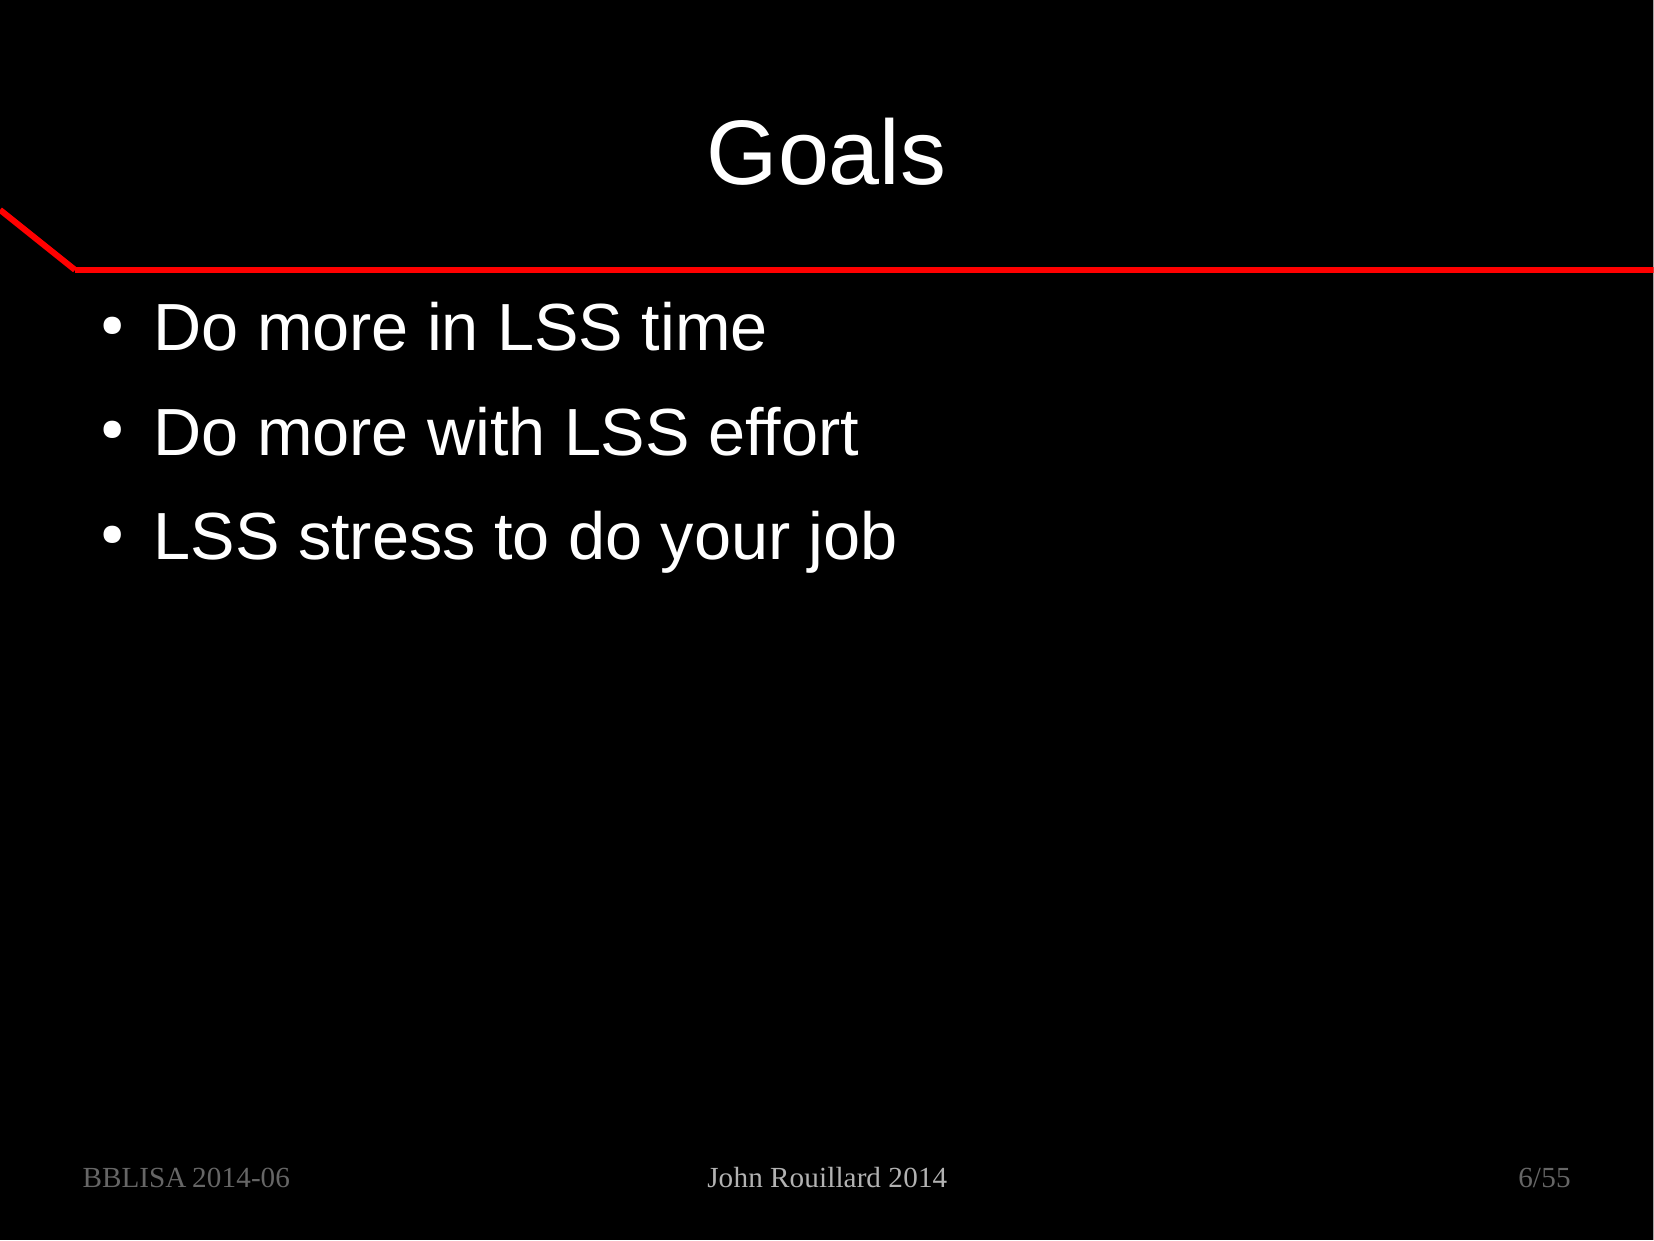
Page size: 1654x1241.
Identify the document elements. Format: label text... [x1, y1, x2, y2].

title Goals [82, 49, 1571, 257]
list Do more in LSS time Do more with LSS effort LSS stress to do your job [82, 290, 1571, 1110]
